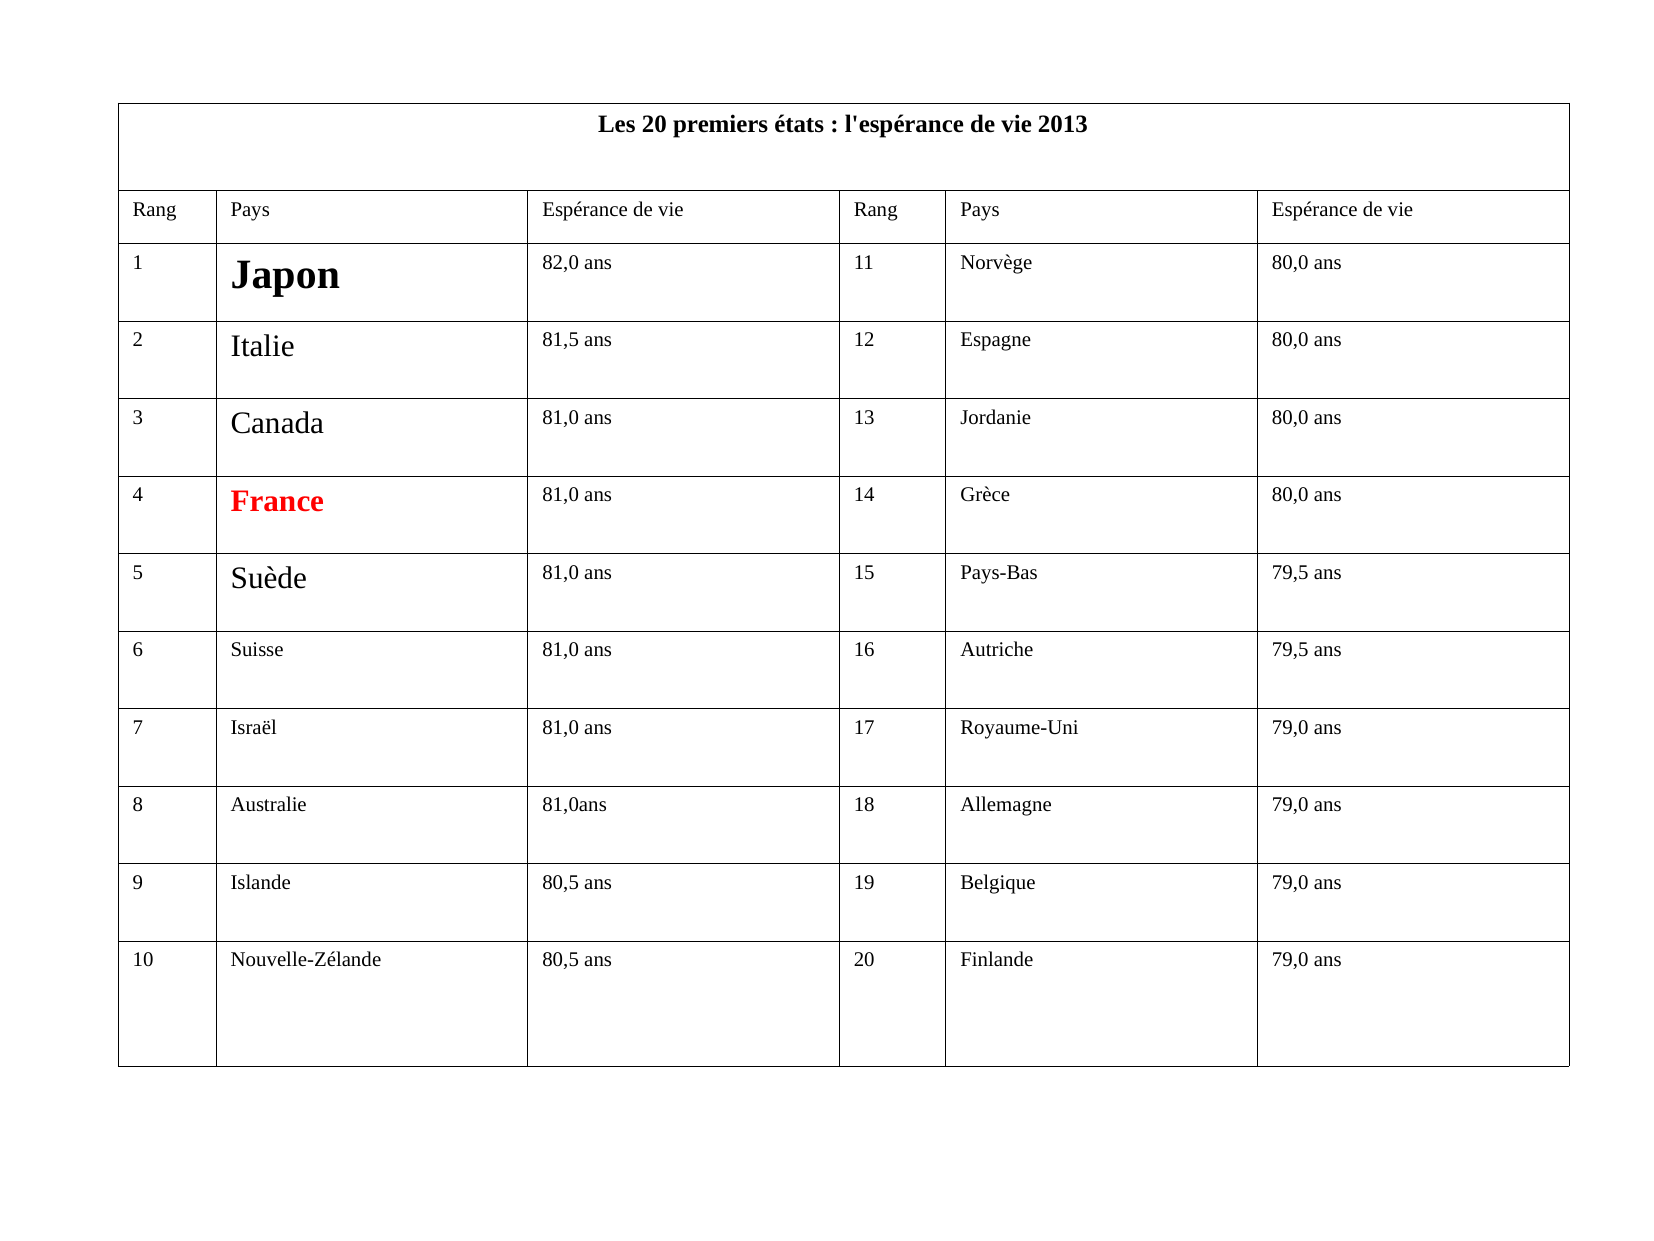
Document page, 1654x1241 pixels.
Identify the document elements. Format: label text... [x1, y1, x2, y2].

table_cell Espérance de vie [528, 191, 839, 243]
table_cell 20 [840, 942, 945, 1066]
table_cell 79,0 ans [1258, 942, 1569, 1066]
table_cell 80,0 ans [1258, 244, 1569, 321]
table_cell 79,0 ans [1258, 864, 1569, 941]
table_cell Rang [840, 191, 945, 243]
table_cell Jordanie [946, 399, 1257, 476]
table_cell Norvège [946, 244, 1257, 321]
table_cell 81,0 ans [528, 399, 839, 476]
table_cell 81,0 ans [528, 709, 839, 786]
table_cell Islande [217, 864, 527, 941]
table_cell 10 [119, 942, 216, 1066]
table_cell Grèce [946, 477, 1257, 553]
table_cell 79,5 ans [1258, 632, 1569, 708]
table_cell 80,0 ans [1258, 322, 1569, 398]
table_cell 80,0 ans [1258, 477, 1569, 553]
table_cell France [217, 477, 527, 553]
table_cell Allemagne [946, 787, 1257, 863]
table_cell 2 [119, 322, 216, 398]
table_cell 80,0 ans [1258, 399, 1569, 476]
table_cell 18 [840, 787, 945, 863]
table_cell Pays [946, 191, 1257, 243]
table_cell 15 [840, 554, 945, 631]
table_cell Espérance de vie [1258, 191, 1569, 243]
table_cell 81,0 ans [528, 632, 839, 708]
table_cell 14 [840, 477, 945, 553]
table_header Les 20 premiers états : l'espérance de vie 2013 [119, 104, 1569, 190]
table_cell 16 [840, 632, 945, 708]
table_cell 7 [119, 709, 216, 786]
table_cell 12 [840, 322, 945, 398]
table_cell Pays-Bas [946, 554, 1257, 631]
table_cell Belgique [946, 864, 1257, 941]
table_cell 4 [119, 477, 216, 553]
table_cell Pays [217, 191, 527, 243]
table_cell Suède [217, 554, 527, 631]
table_cell Finlande [946, 942, 1257, 1066]
table_cell 17 [840, 709, 945, 786]
table_cell 81,0 ans [528, 477, 839, 553]
table_cell 80,5 ans [528, 942, 839, 1066]
table_cell 79,5 ans [1258, 554, 1569, 631]
table_cell Rang [119, 191, 216, 243]
table_cell Canada [217, 399, 527, 476]
table_cell 1 [119, 244, 216, 321]
table_cell 9 [119, 864, 216, 941]
table_cell Suisse [217, 632, 527, 708]
table_cell 3 [119, 399, 216, 476]
table_cell 81,0 ans [528, 554, 839, 631]
table_cell 81,0ans [528, 787, 839, 863]
table_cell 79,0 ans [1258, 787, 1569, 863]
table_cell 80,5 ans [528, 864, 839, 941]
table_cell Autriche [946, 632, 1257, 708]
table_cell 13 [840, 399, 945, 476]
table_cell 8 [119, 787, 216, 863]
table_cell 81,5 ans [528, 322, 839, 398]
table_cell 5 [119, 554, 216, 631]
table_cell Italie [217, 322, 527, 398]
table_cell Nouvelle-Zélande [217, 942, 527, 1066]
table_cell Japon [217, 244, 527, 321]
table_cell 79,0 ans [1258, 709, 1569, 786]
table_cell Australie [217, 787, 527, 863]
table_cell 82,0 ans [528, 244, 839, 321]
table_cell Royaume-Uni [946, 709, 1257, 786]
table_cell Espagne [946, 322, 1257, 398]
table_cell 19 [840, 864, 945, 941]
table_cell 6 [119, 632, 216, 708]
table_cell Israël [217, 709, 527, 786]
table_cell 11 [840, 244, 945, 321]
